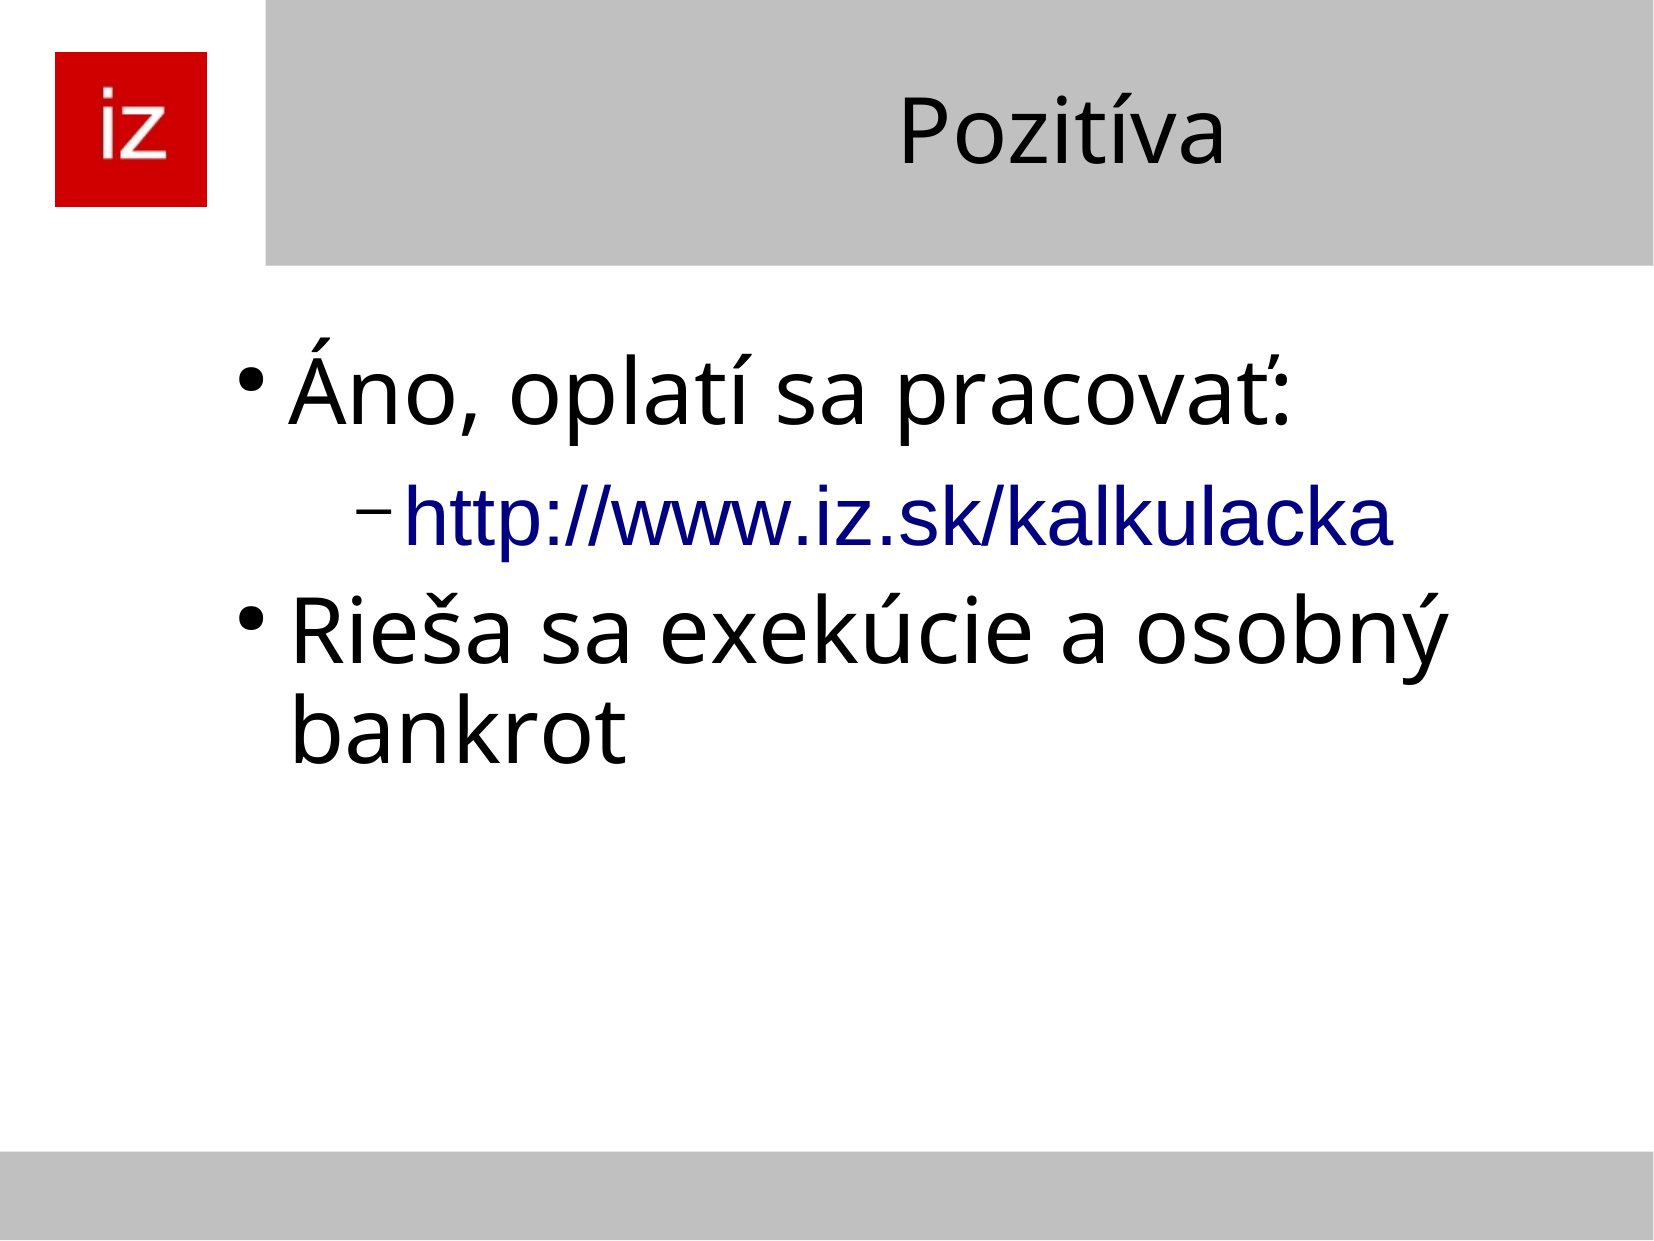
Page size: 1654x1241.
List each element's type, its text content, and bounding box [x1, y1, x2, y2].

picture [55, 52, 207, 207]
list Áno, oplatí sa pracovať: http://www.iz.sk/kalkulacka Rieša sa exekúcie a osobný bankrot [121, 344, 1533, 1126]
title Pozitíva [561, 29, 1565, 237]
